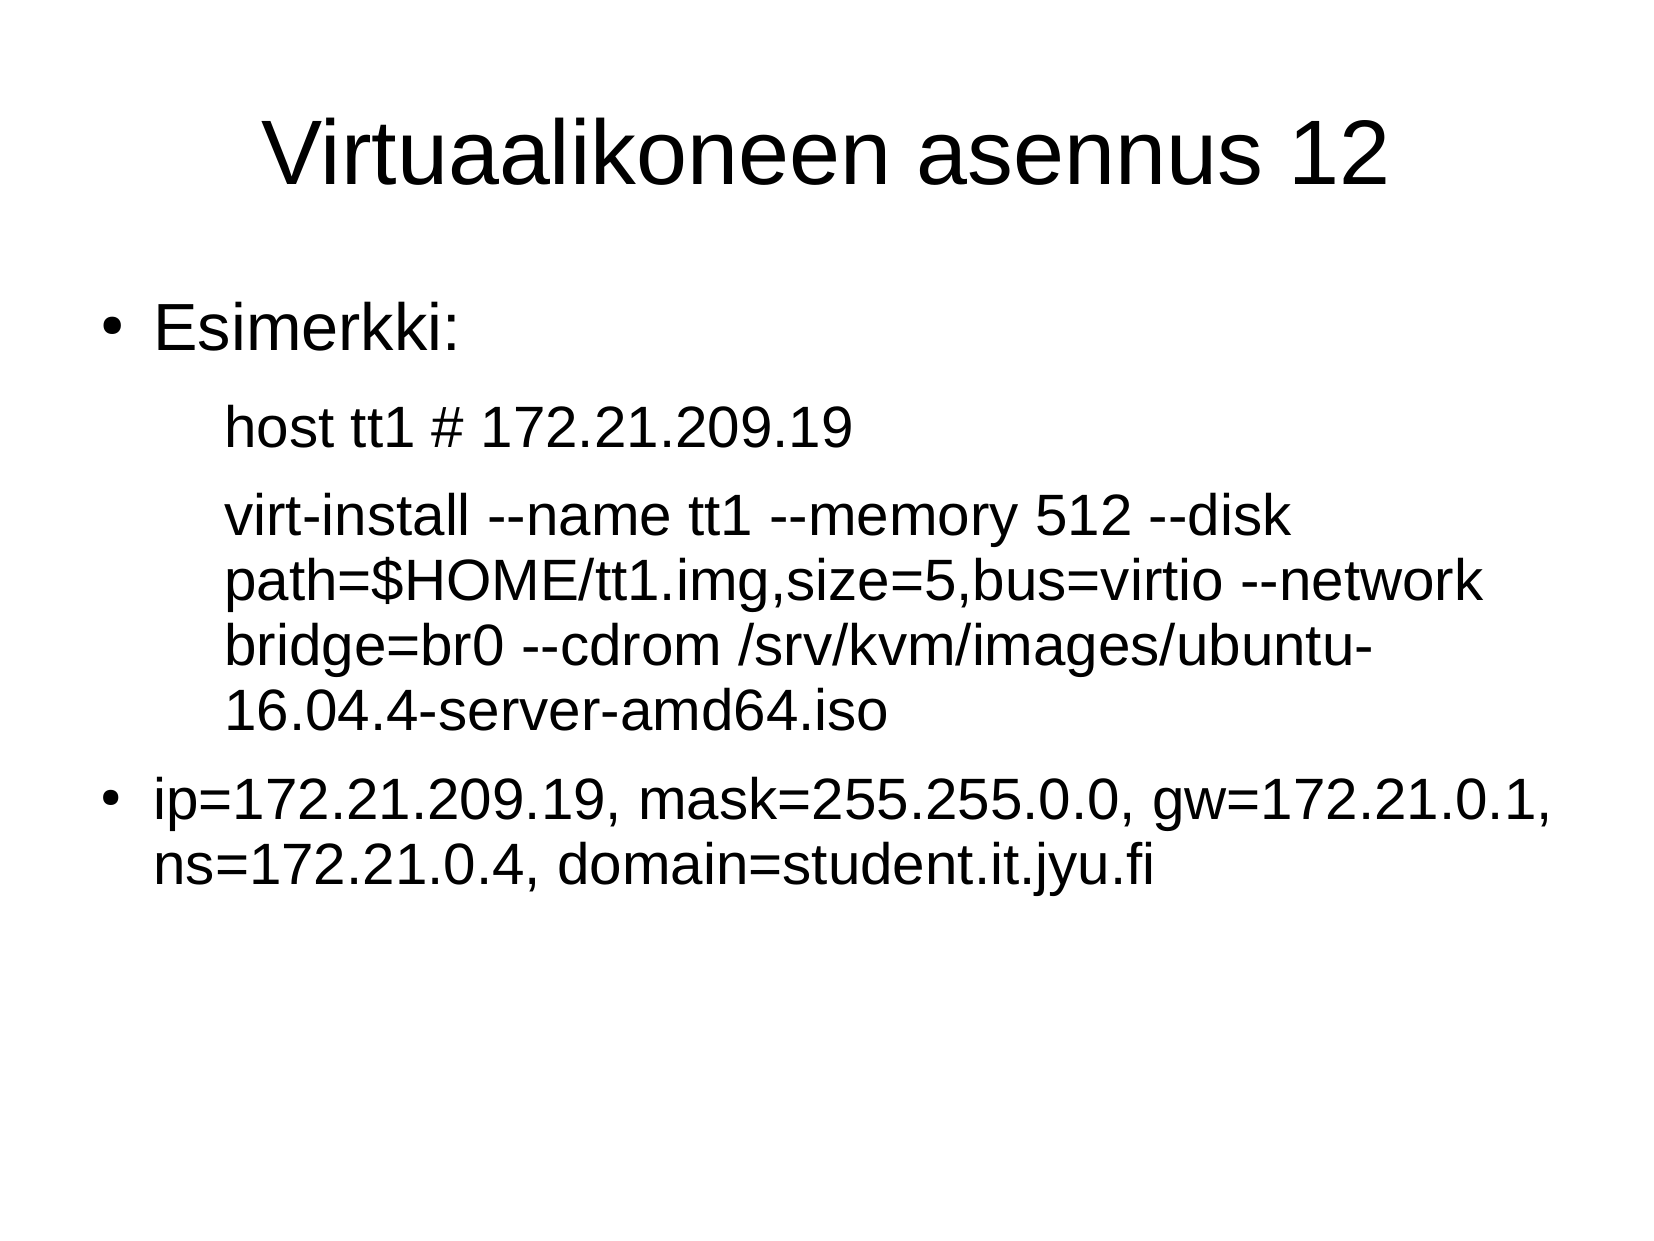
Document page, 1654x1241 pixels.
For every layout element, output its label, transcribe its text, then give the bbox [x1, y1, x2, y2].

list Esimerkki: host tt1 # 172.21.209.19 virt-install --name tt1 --memory 512 --disk path=$HOME/tt1.img,size=5,bus=virtio --network bridge=br0 --cdrom /srv/kvm/images/ubuntu-16.04.4-server-amd64.iso ip=172.21.209.19, mask=255.255.0.0, gw=172.21.0.1, ns=172.21.0.4, domain=student.it.jyu.fi [82, 290, 1571, 1010]
title Virtuaalikoneen asennus 12 [82, 49, 1571, 257]
